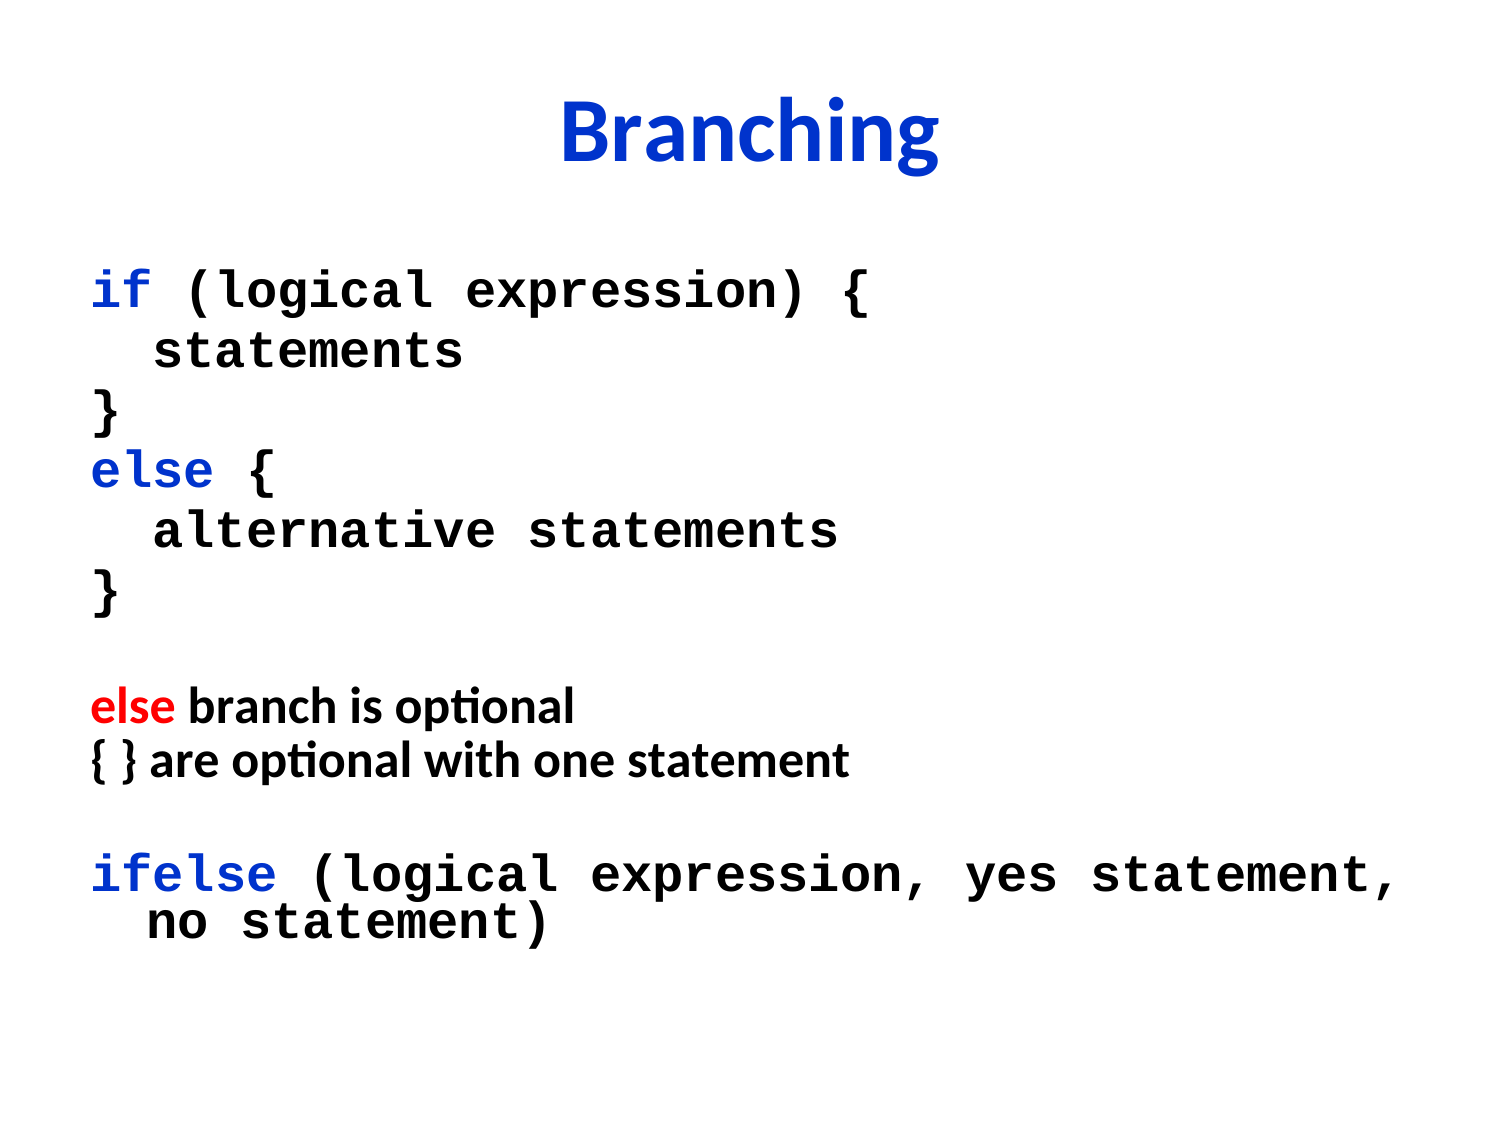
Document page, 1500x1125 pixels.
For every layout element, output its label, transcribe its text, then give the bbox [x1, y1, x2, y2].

title Branching [75, 45, 1426, 233]
list if (logical expression) { statements } else { alternative statements } else branch is optional { } are optional with one statement ifelse (logical expression, yes statement, no statement) [75, 262, 1426, 1070]
